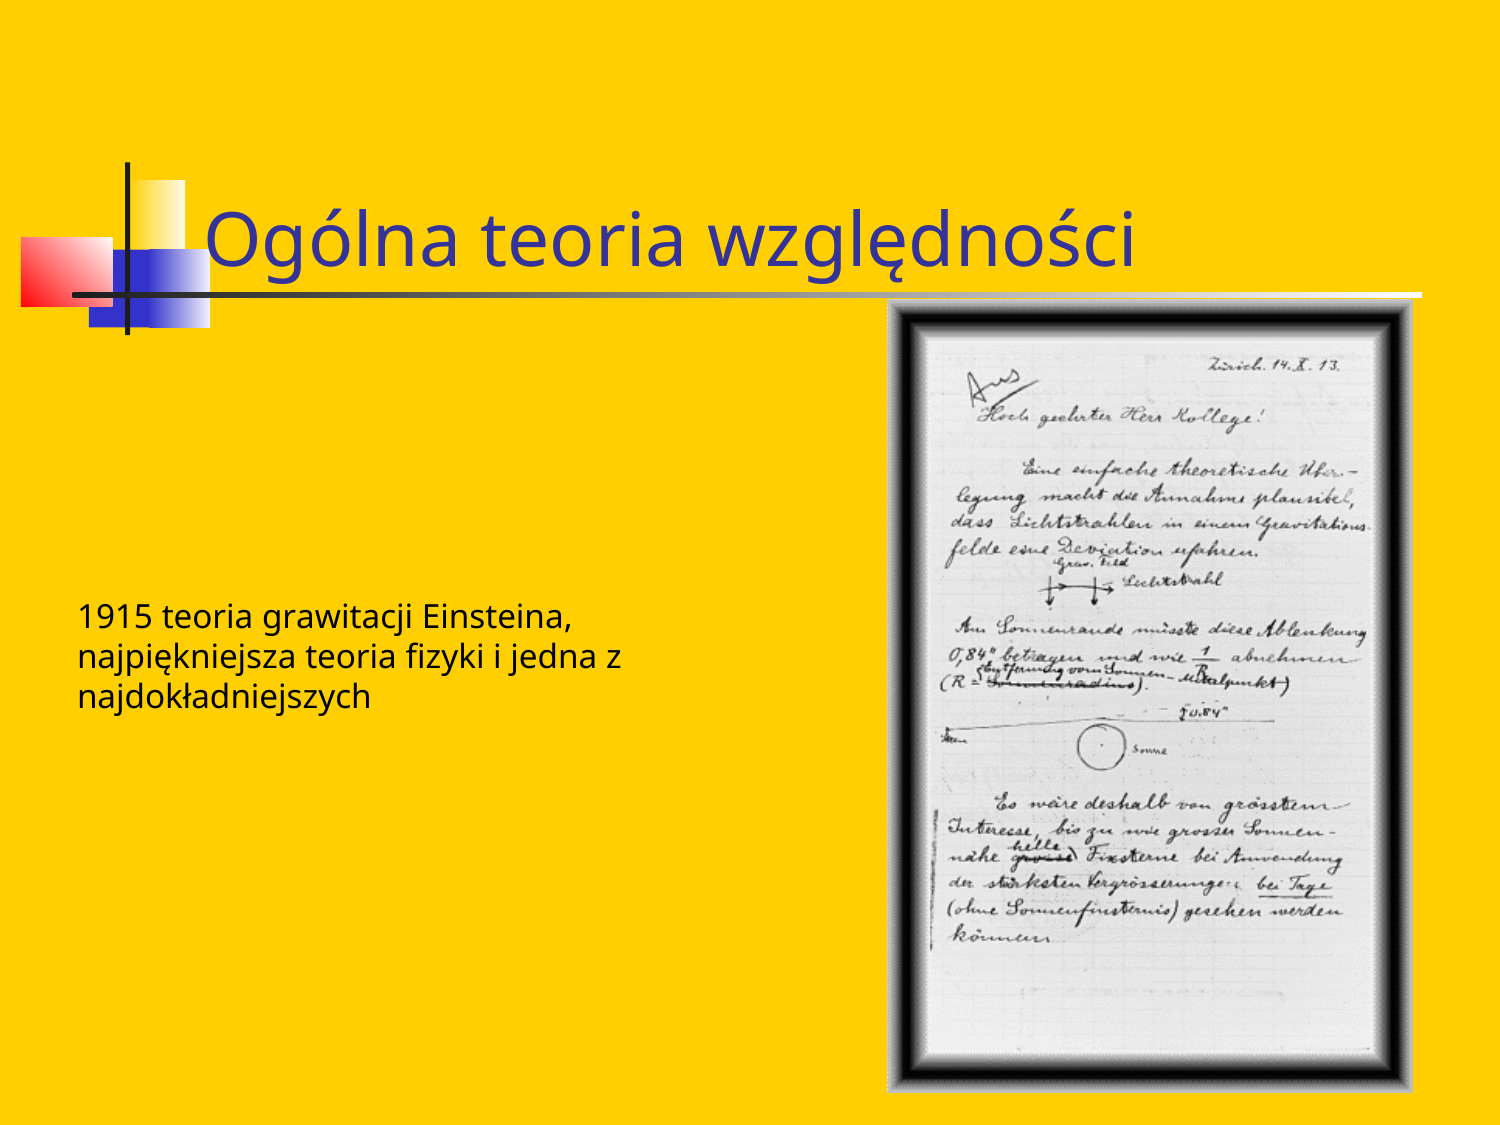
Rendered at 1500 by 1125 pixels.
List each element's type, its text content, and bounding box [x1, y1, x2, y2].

title Ogólna teoria względności [188, 101, 1468, 289]
text_box 1915 teoria grawitacji Einsteina, najpiękniejsza teoria fizyki i jedna z najdokładniejszych [62, 587, 801, 723]
picture [887, 299, 1413, 1093]
